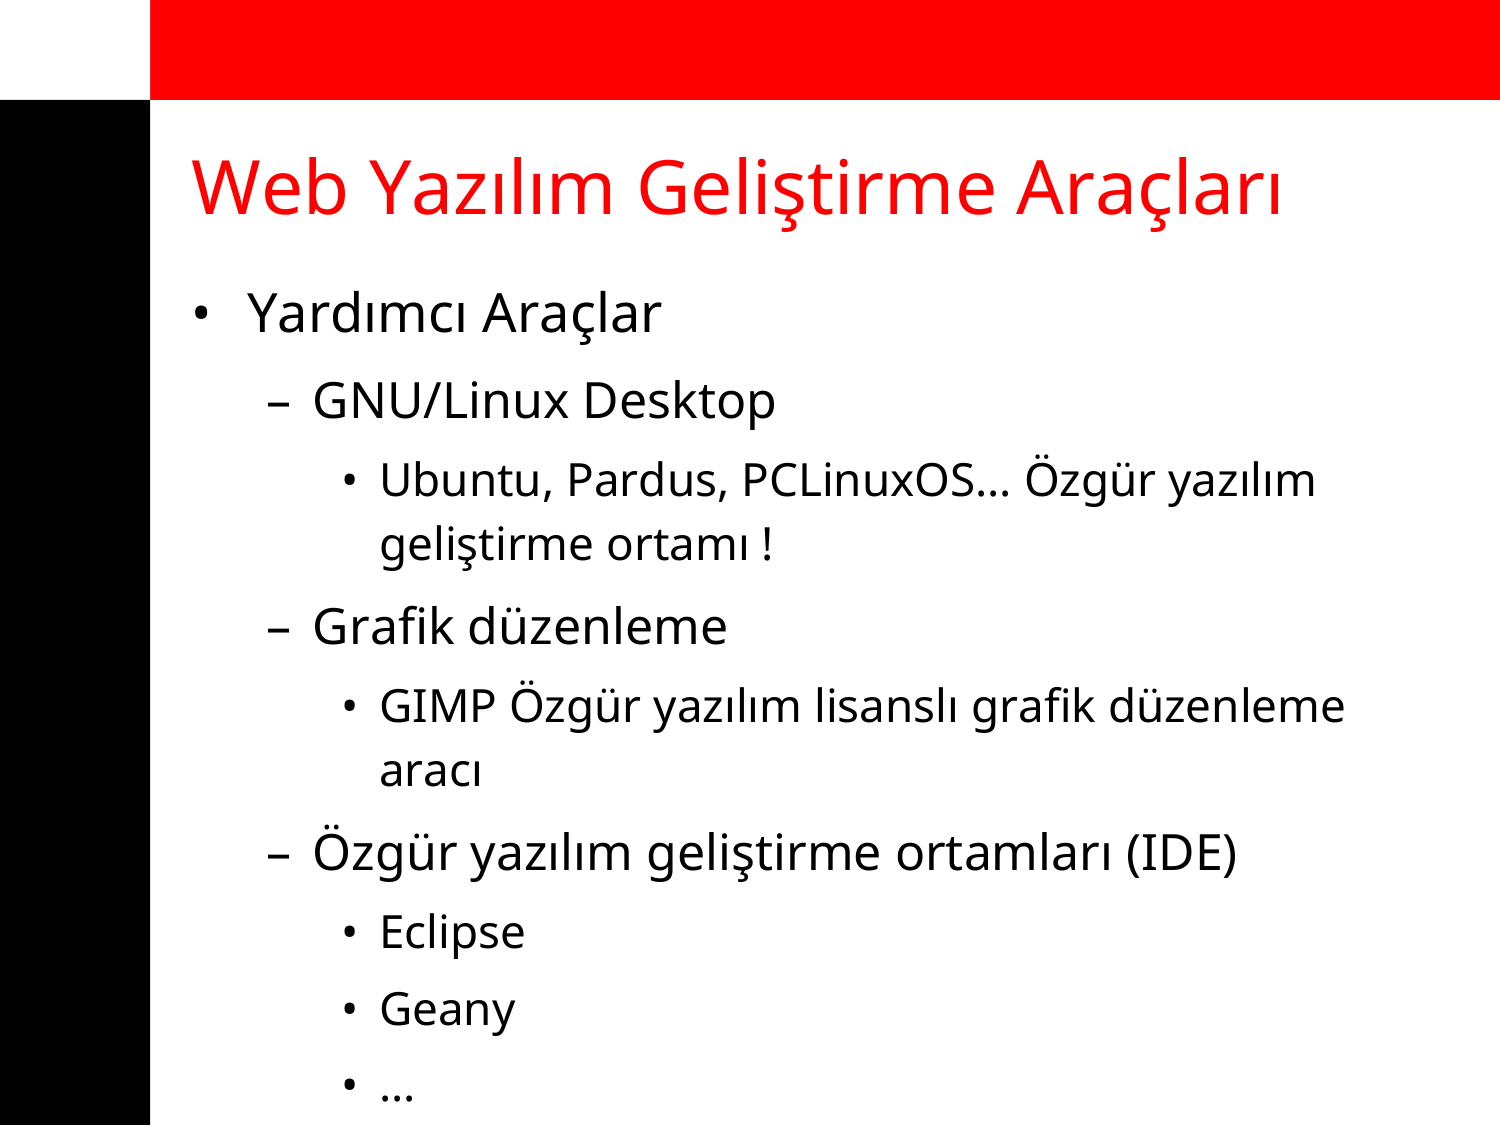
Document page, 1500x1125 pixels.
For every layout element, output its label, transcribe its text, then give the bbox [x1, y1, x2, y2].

title Web Yazılım Geliştirme Araçları [177, 103, 1388, 265]
list Yardımcı Araçlar GNU/Linux Desktop Ubuntu, Pardus, PCLinuxOS... Özgür yazılım geliştirme ortamı ! Grafik düzenleme GIMP Özgür yazılım lisanslı grafik düzenleme aracı Özgür yazılım geliştirme ortamları (IDE) Eclipse Geany ... [177, 265, 1447, 1095]
